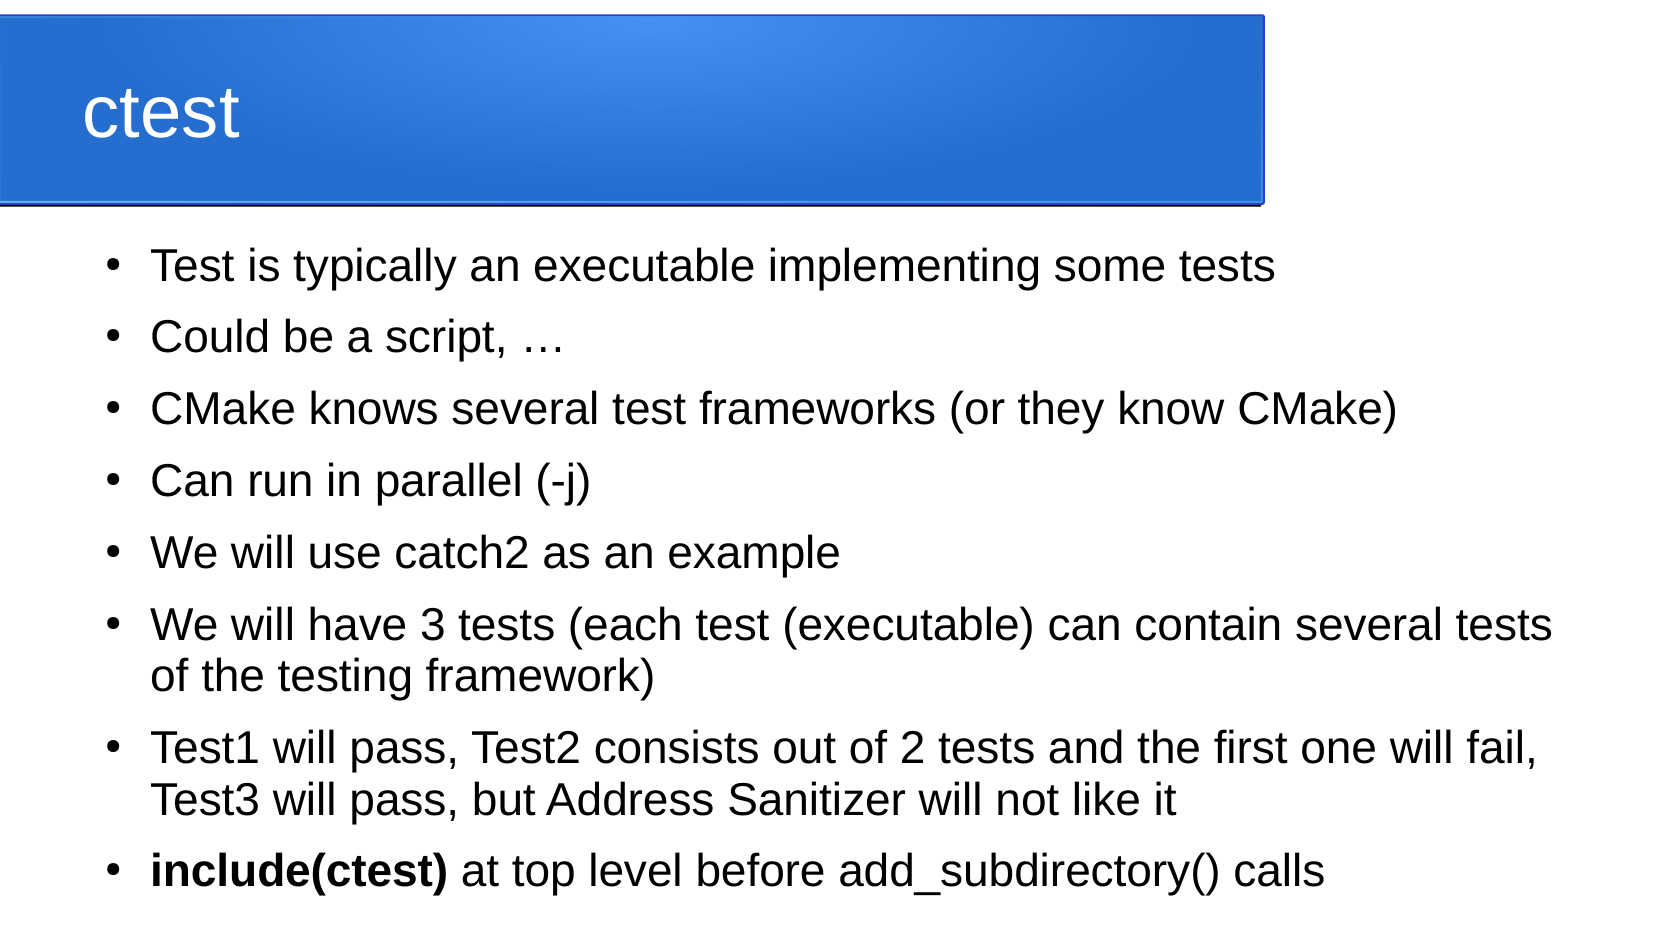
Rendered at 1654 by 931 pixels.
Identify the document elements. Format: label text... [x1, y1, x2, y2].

list Test is typically an executable implementing some tests Could be a script, … CMake knows several test frameworks (or they know CMake) Can run in parallel (-j) We will use catch2 as an example We will have 3 tests (each test (executable) can contain several tests of the testing framework) Test1 will pass, Test2 consists out of 2 tests and the first one will fail, Test3 will pass, but Address Sanitizer will not like it include(ctest) at top level before add_subdirectory() calls [90, 239, 1598, 901]
title ctest [82, 29, 1235, 196]
